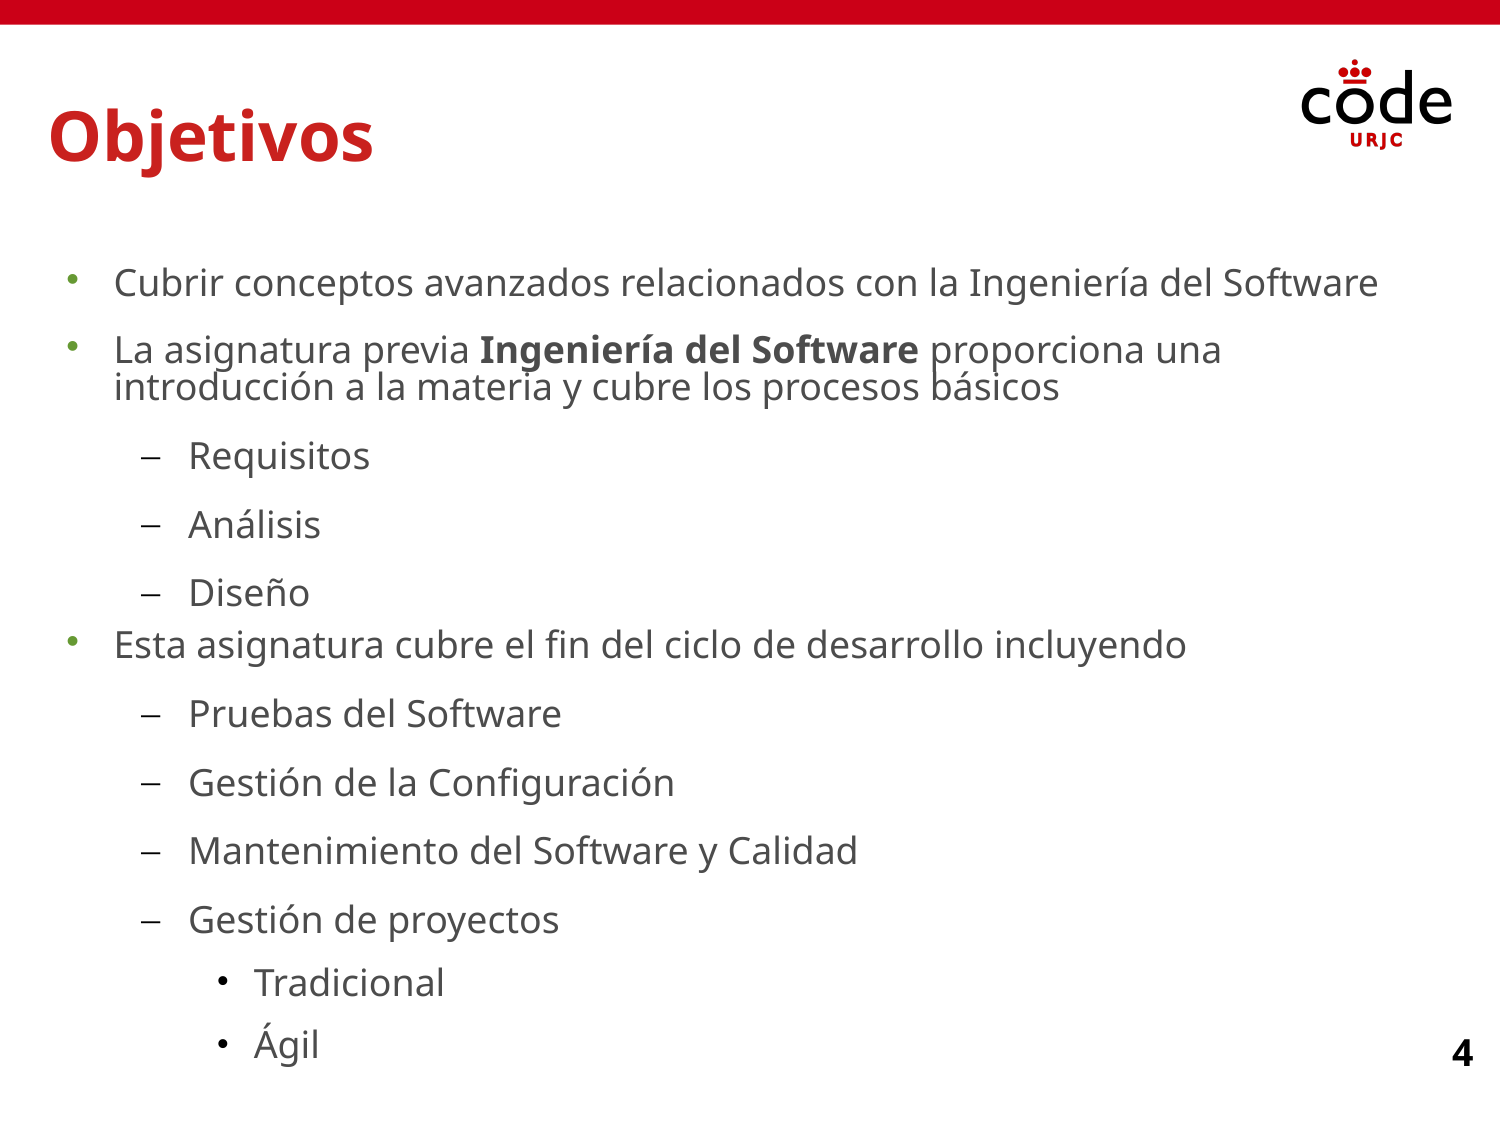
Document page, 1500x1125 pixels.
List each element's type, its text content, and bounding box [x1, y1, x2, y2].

list Cubrir conceptos avanzados relacionados con la Ingeniería del Software La asignatura previa Ingeniería del Software proporciona una introducción a la materia y cubre los procesos básicos Requisitos Análisis Diseño Esta asignatura cubre el fin del ciclo de desarrollo incluyendo Pruebas del Software Gestión de la Configuración Mantenimiento del Software y Calidad Gestión de proyectos Tradicional Ágil [51, 259, 1436, 1013]
picture [1284, 50, 1468, 161]
title Objetivos [32, 79, 1383, 189]
